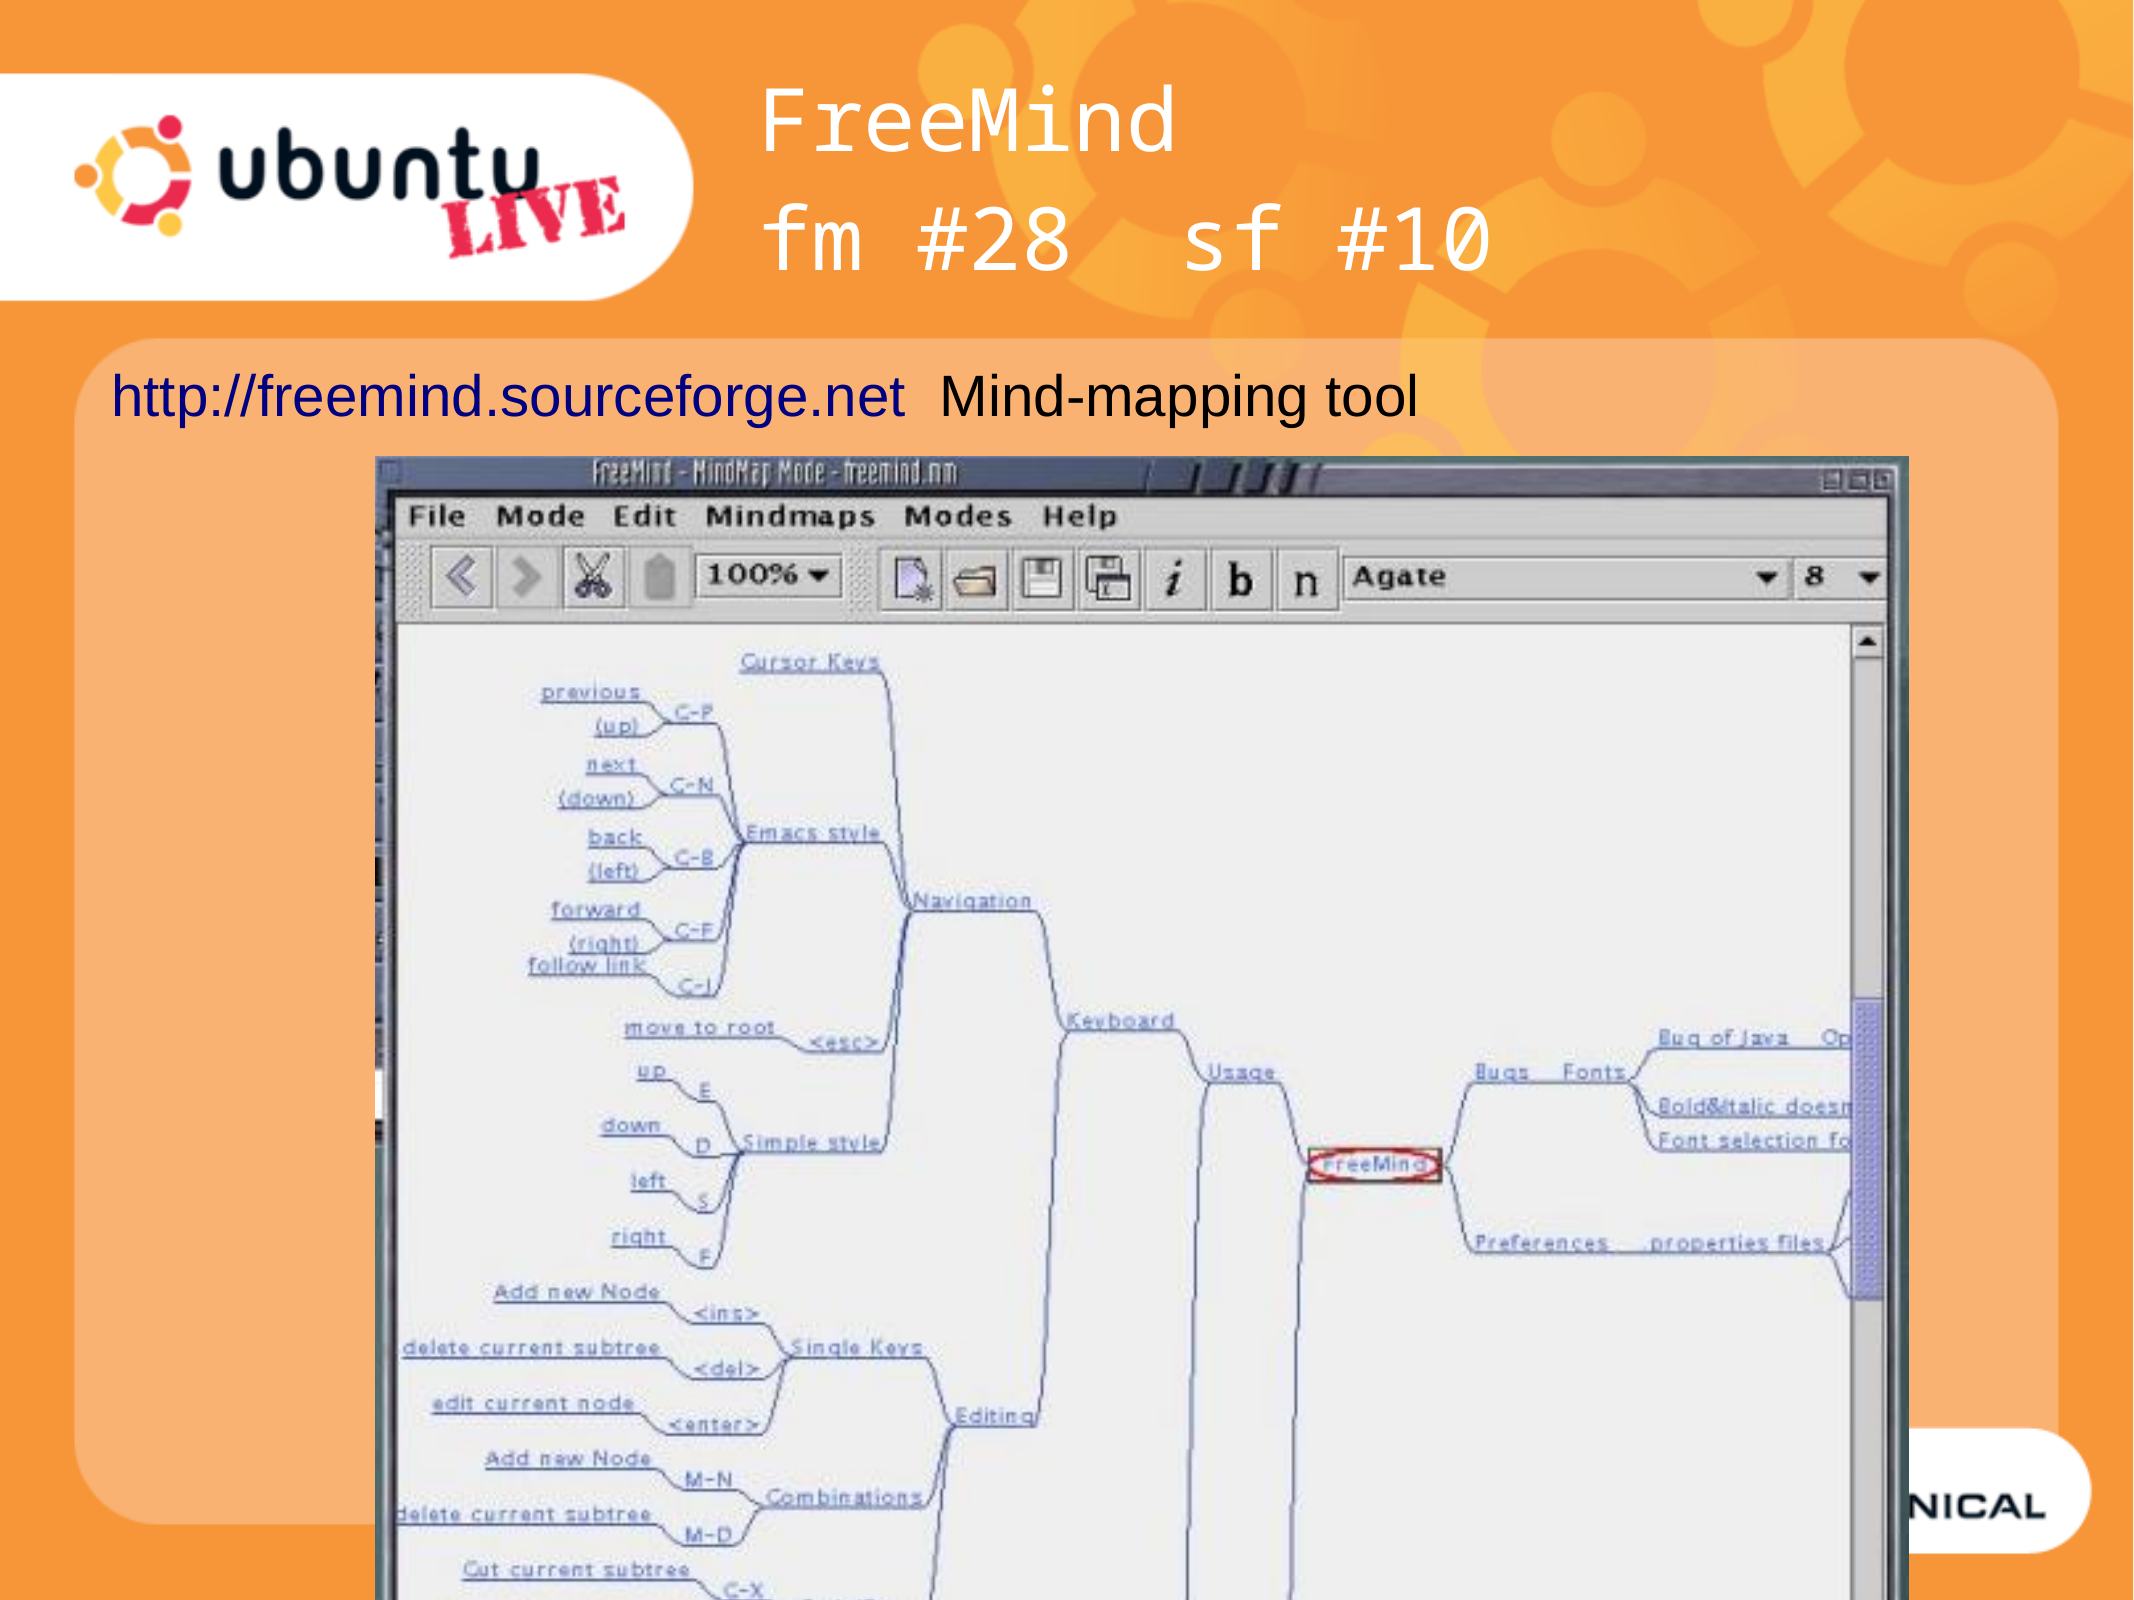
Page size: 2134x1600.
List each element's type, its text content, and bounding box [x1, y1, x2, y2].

picture [0, 0, 2134, 1600]
title FreeMind fm #28 sf #10 [754, 53, 2134, 301]
list http://freemind.sourceforge.net Mind-mapping tool [66, 375, 2026, 1388]
